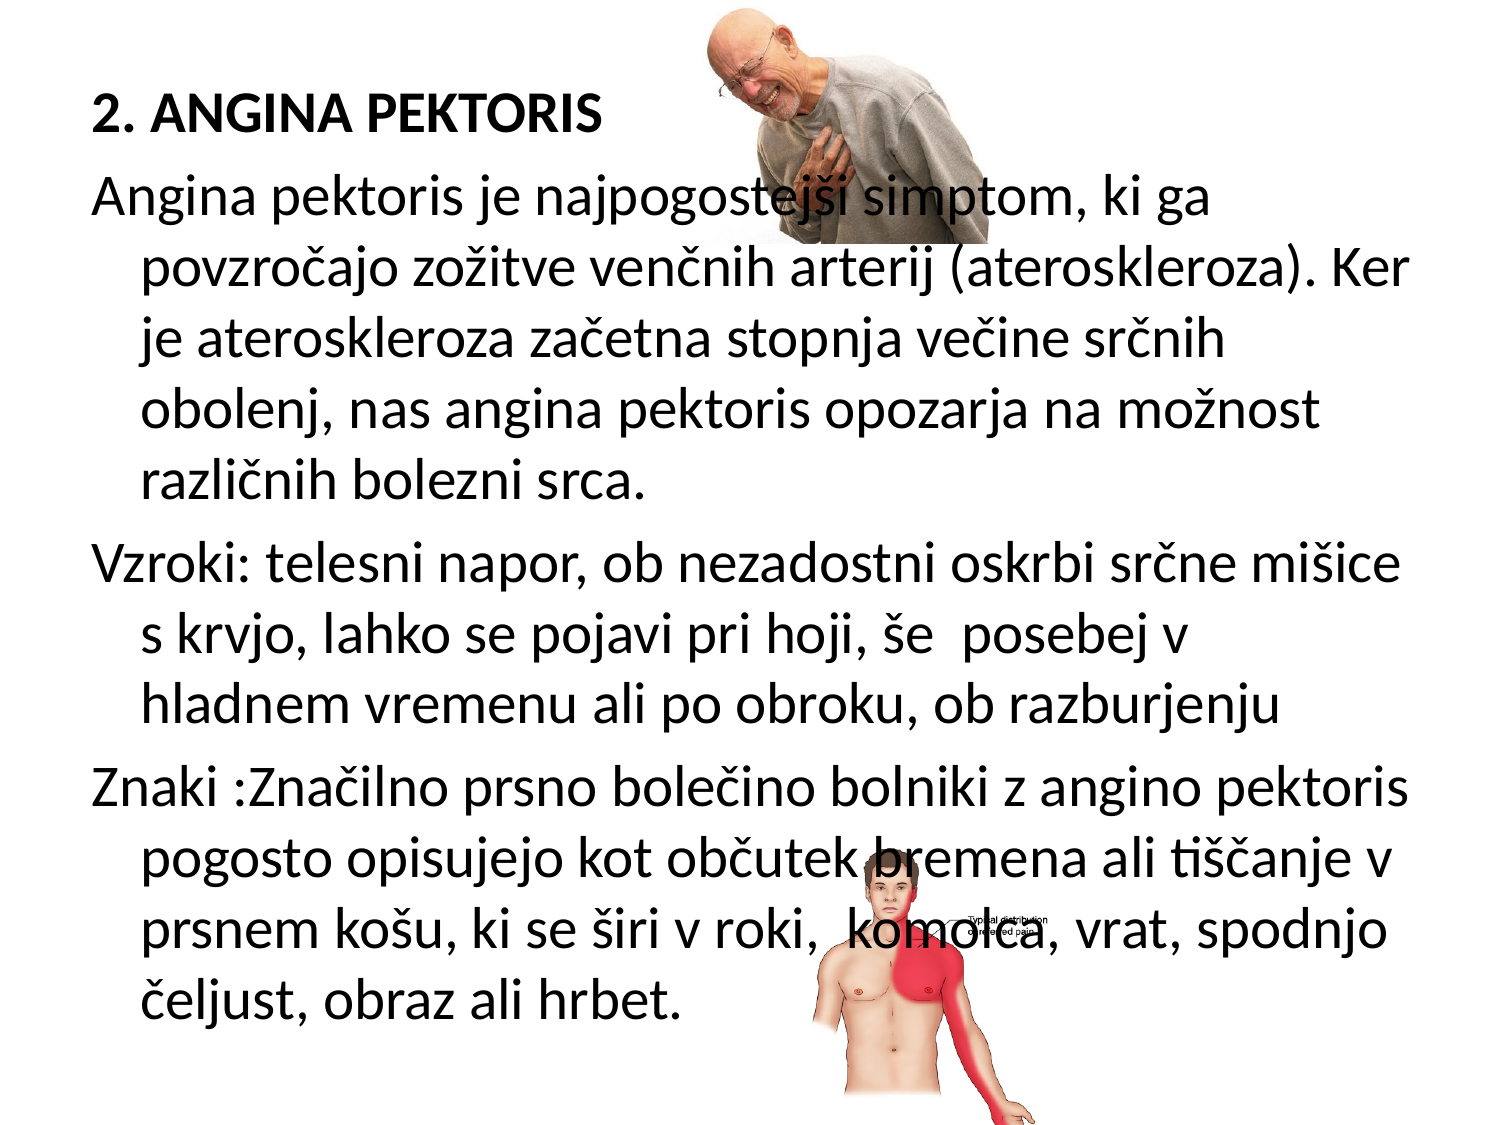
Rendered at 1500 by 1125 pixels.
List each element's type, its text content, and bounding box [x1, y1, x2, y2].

list 2. ANGINA PEKTORIS Angina pektoris je najpogostejši simptom, ki ga povzročajo zožitve venčnih arterij (ateroskleroza). Ker je ateroskleroza začetna stopnja večine srčnih obolenj, nas angina pektoris opozarja na možnost različnih bolezni srca. Vzroki: telesni napor, ob nezadostni oskrbi srčne mišice s krvjo, lahko se pojavi pri hoji, še posebej v hladnem vremenu ali po obroku, ob razburjenju Znaki :Značilno prsno bolečino bolniki z angino pektoris pogosto opisujejo kot občutek bremena ali tiščanje v prsnem košu, ki se širi v roki, komolca, vrat, spodnjo čeljust, obraz ali hrbet. [76, 66, 1427, 1059]
picture [809, 1059, 1048, 1125]
picture [690, 0, 995, 66]
